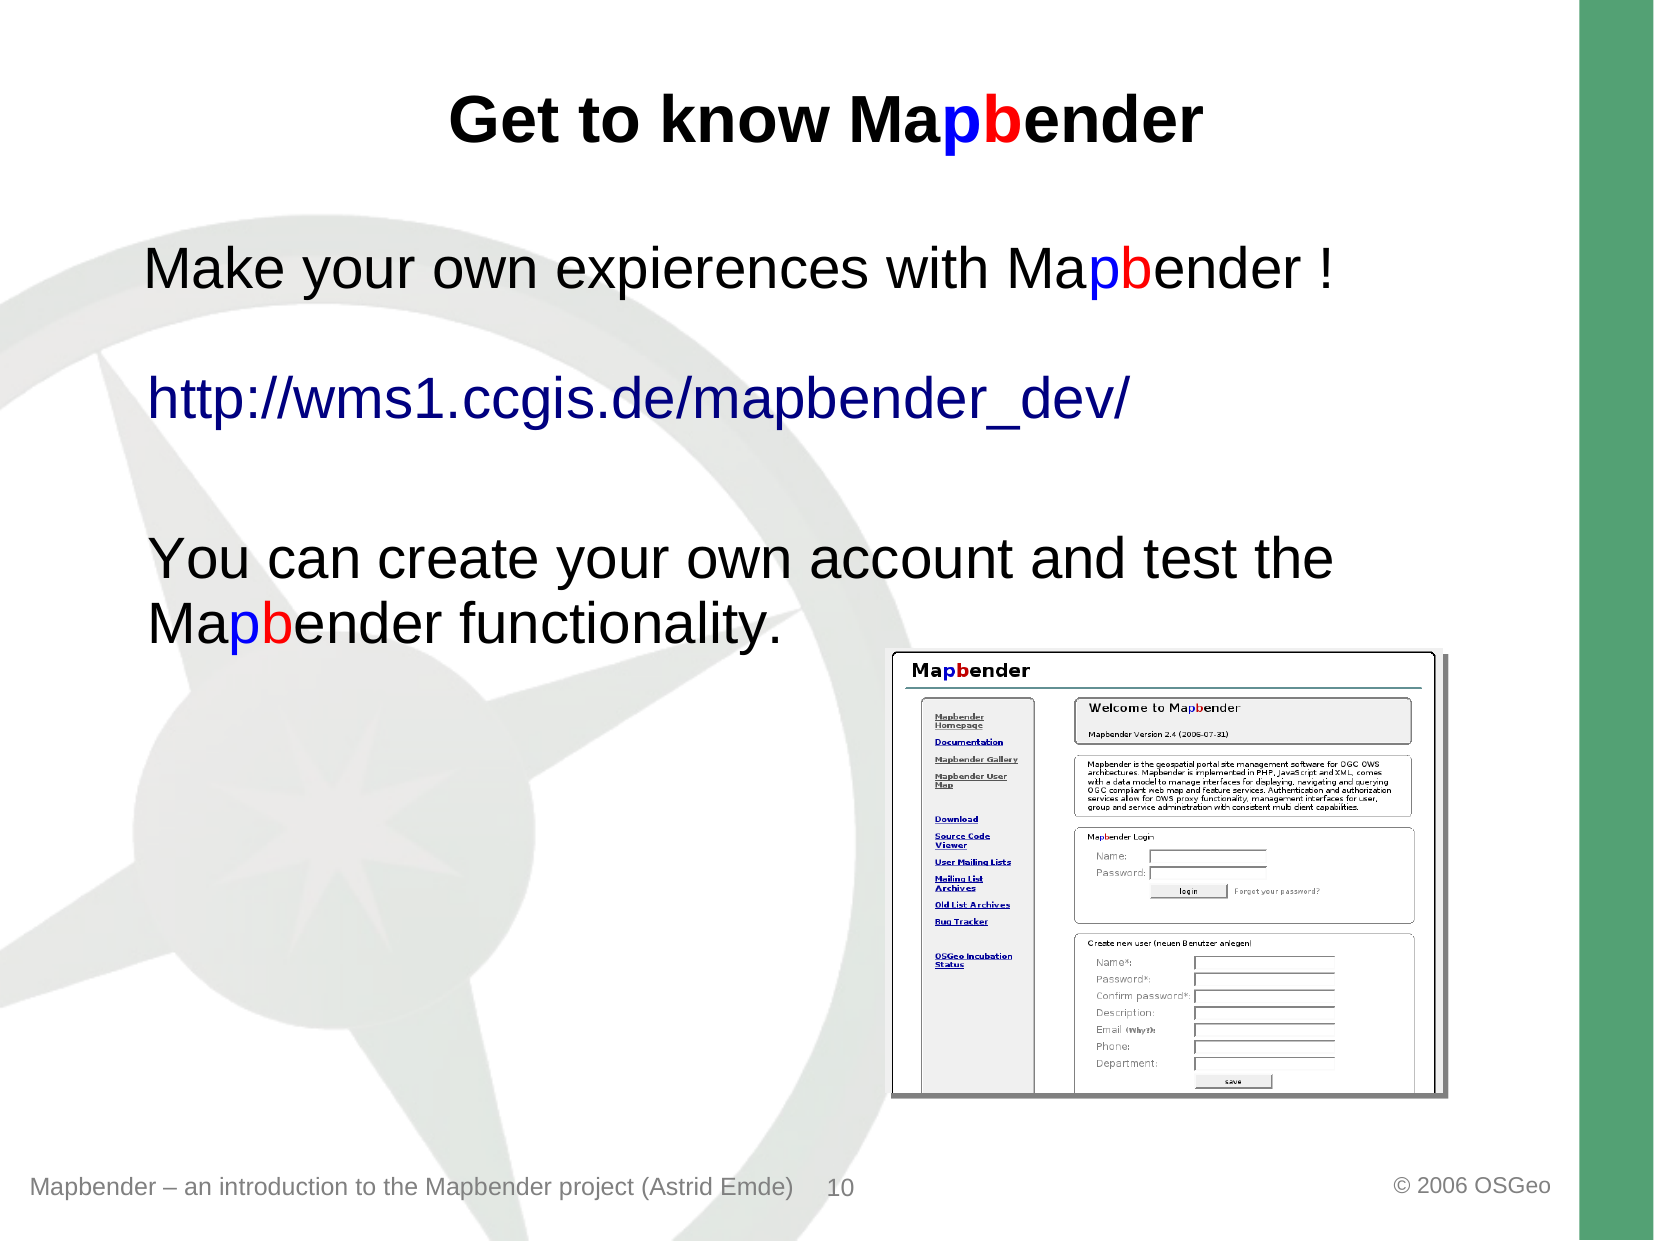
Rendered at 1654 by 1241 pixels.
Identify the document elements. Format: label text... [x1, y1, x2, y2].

picture [0, 192, 1443, 1241]
list Make your own expierences with Mapbender ! http://wms1.ccgis.de/mapbender_dev/ You can create your own account and test the Mapbender functionality. [76, 236, 1565, 1055]
title Get to know Mapbender [82, 31, 1571, 207]
